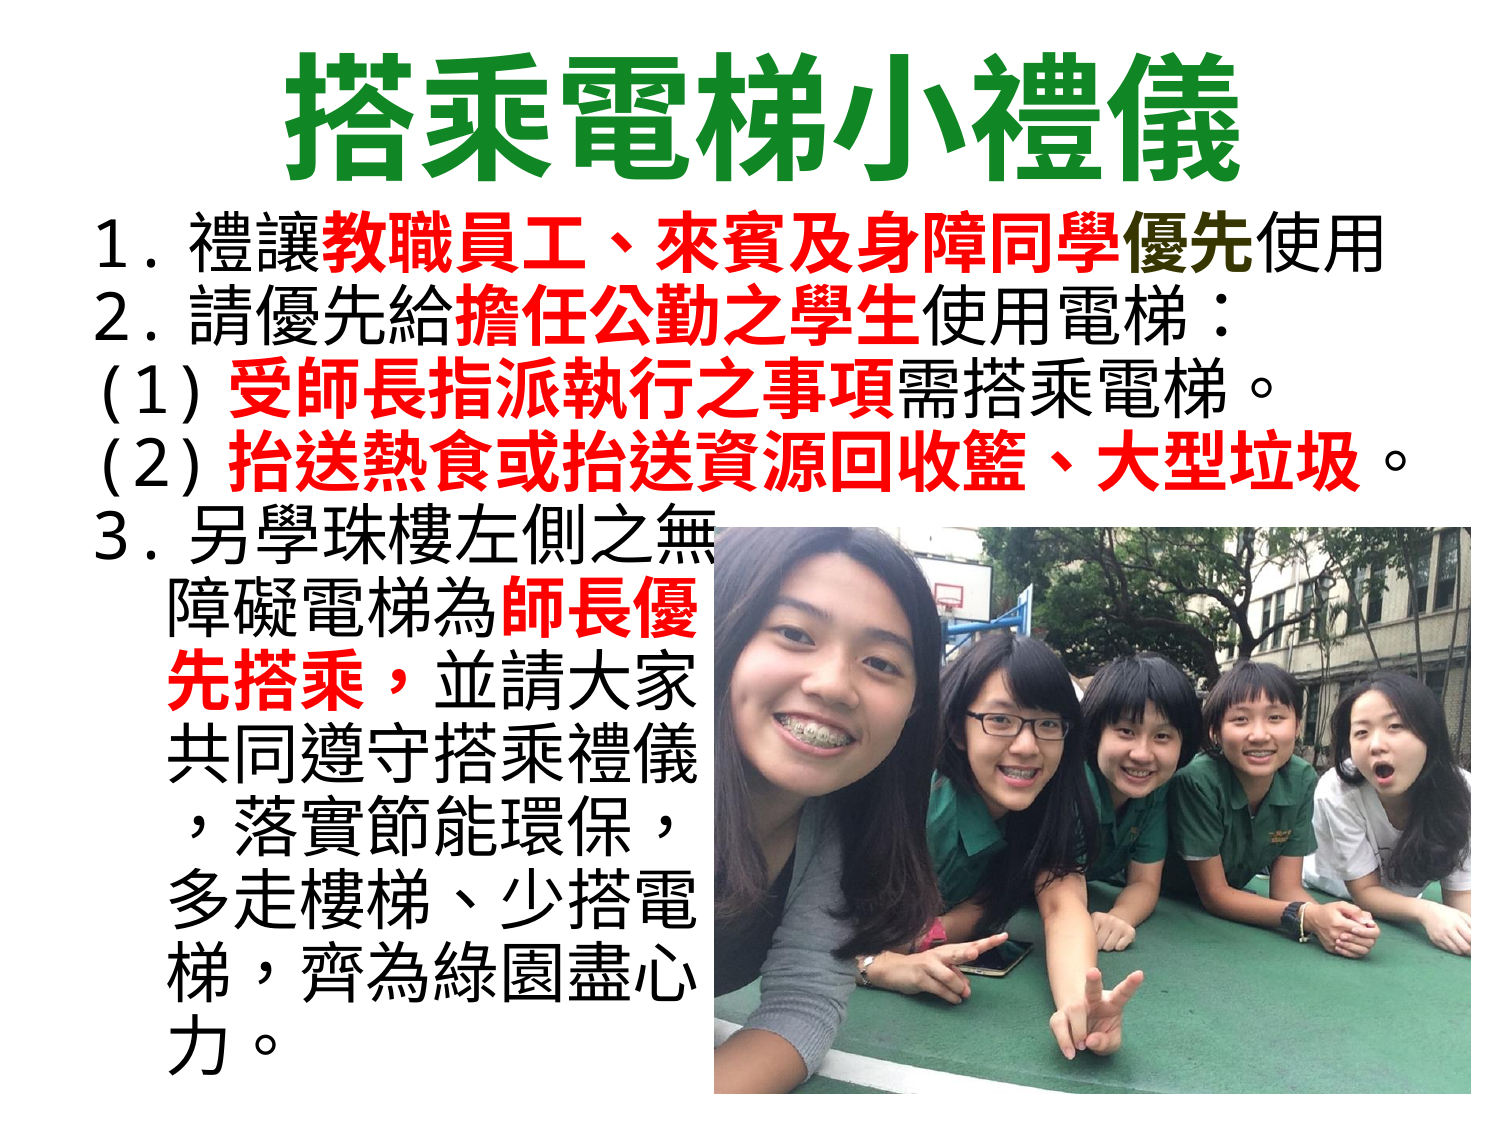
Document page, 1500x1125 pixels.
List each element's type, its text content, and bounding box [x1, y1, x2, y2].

text_box 搭乘電梯小禮儀 [53, 20, 1471, 209]
picture [714, 527, 1471, 1094]
text_box 1.禮讓教職員工、來賓及身障同學優先使用 2.請優先給擔任公勤之學生使用電梯： (1)受師長指派執行之事項需搭乘電梯。 (2)抬送熱食或抬送資源回收籃、大型垃圾。 3.另學珠樓左側之無 障礙電梯為師長優 先搭乘，並請大家 共同遵守搭乘禮儀 ，落實節能環保， 多走樓梯、少搭電 梯，齊為綠園盡心 力。 [77, 201, 1500, 1091]
